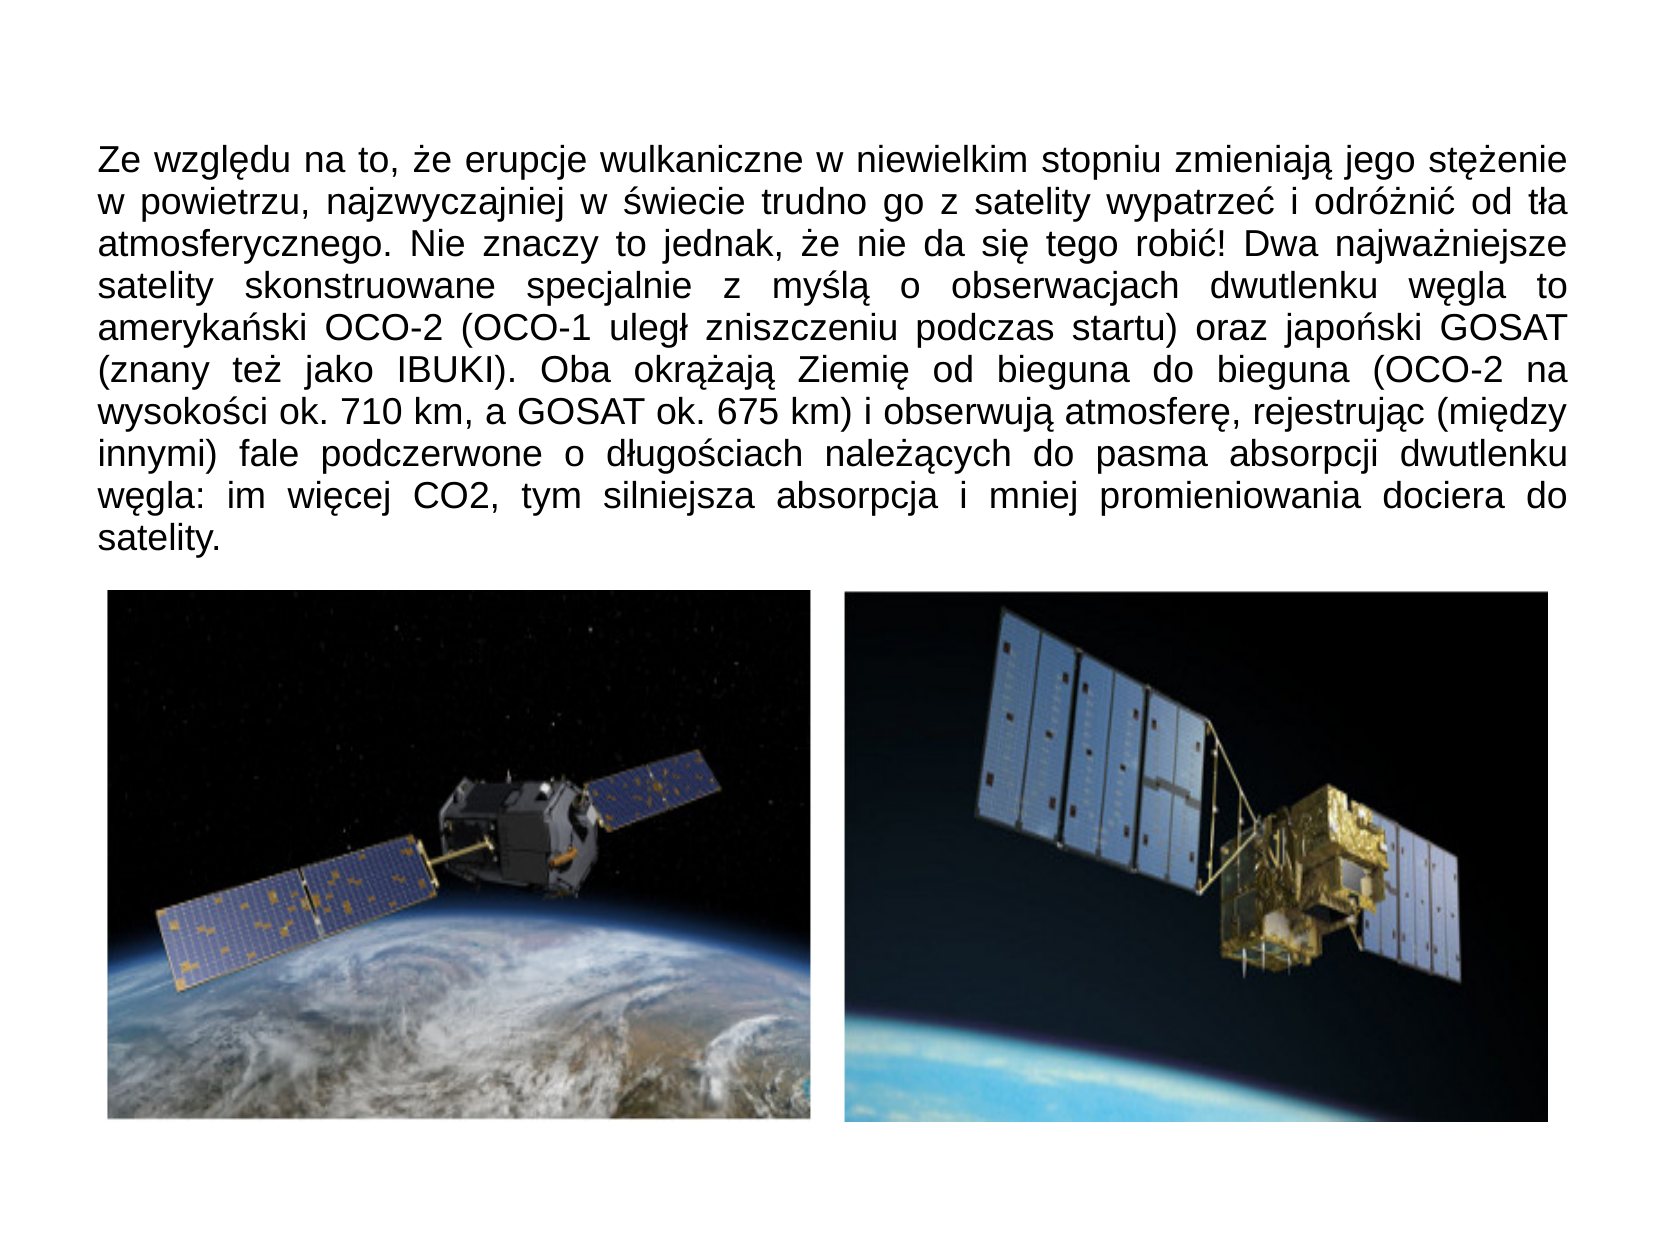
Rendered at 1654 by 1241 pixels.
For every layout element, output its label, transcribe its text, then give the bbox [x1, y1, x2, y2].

text_box Ze względu na to, że erupcje wulkaniczne w niewielkim stopniu zmieniają jego stężenie w powietrzu, najzwyczajniej w świecie trudno go z satelity wypatrzeć i odróżnić od tła atmosferycznego. Nie znaczy to jednak, że nie da się tego robić! Dwa najważniejsze satelity skonstruowane specjalnie z myślą o obserwacjach dwutlenku węgla to amerykański OCO-2 (OCO-1 uległ zniszczeniu podczas startu) oraz japoński GOSAT (znany też jako IBUKI). Oba okrążają Ziemię od bieguna do bieguna (OCO-2 na wysokości ok. 710 km, a GOSAT ok. 675 km) i obserwują atmosferę, rejestrując (między innymi) fale podczerwone o długościach należących do pasma absorpcji dwutlenku węgla: im więcej CO2, tym silniejsza absorpcja i mniej promieniowania dociera do satelity. [82, 47, 1583, 567]
picture [106, 590, 1548, 1123]
